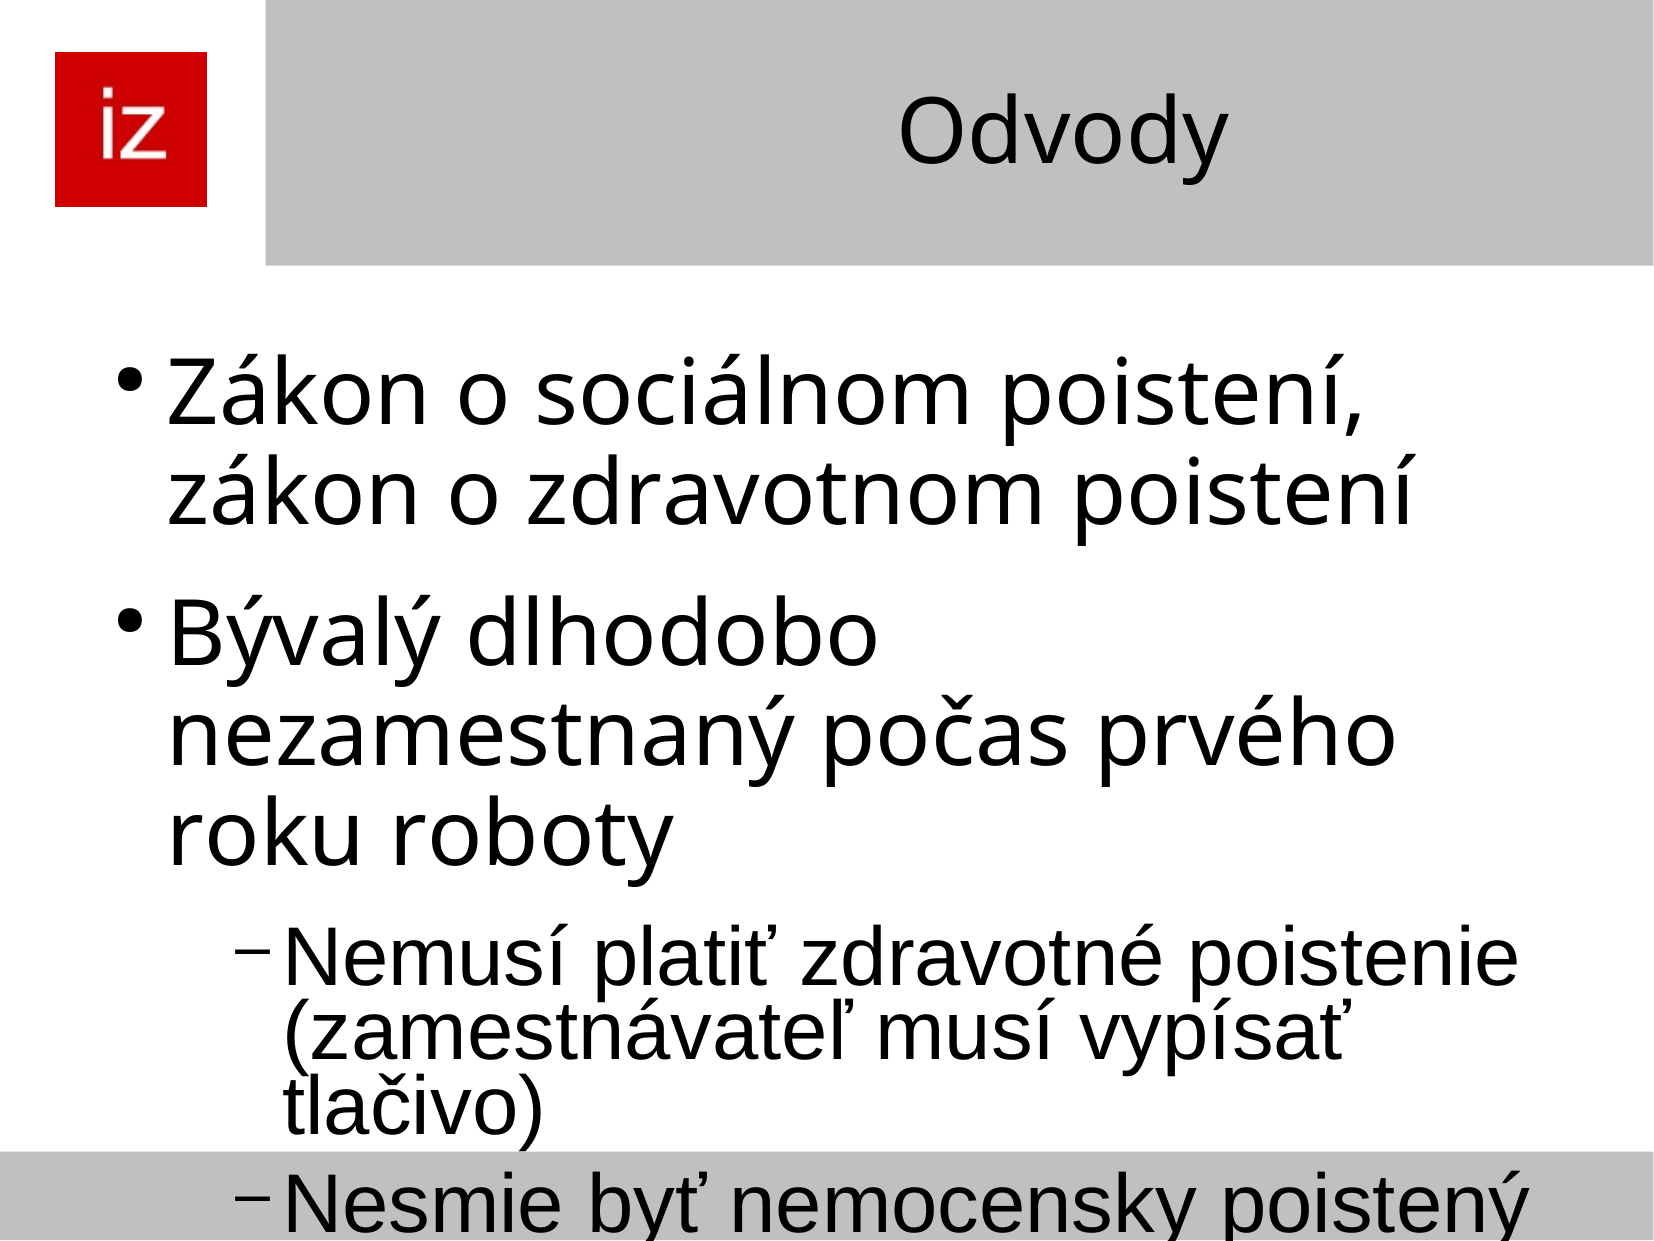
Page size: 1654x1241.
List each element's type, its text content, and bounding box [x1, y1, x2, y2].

title Odvody [561, 29, 1565, 237]
list Zákon o sociálnom poistení, zákon o zdravotnom poistení Bývalý dlhodobo nezamestnaný počas prvého roku roboty Nemusí platiť zdravotné poistenie (zamestnávateľ musí vypísať tlačivo) Nesmie byť nemocensky poistený (aj keď nevypíše papiere) [0, 344, 1533, 1241]
picture [55, 52, 207, 207]
